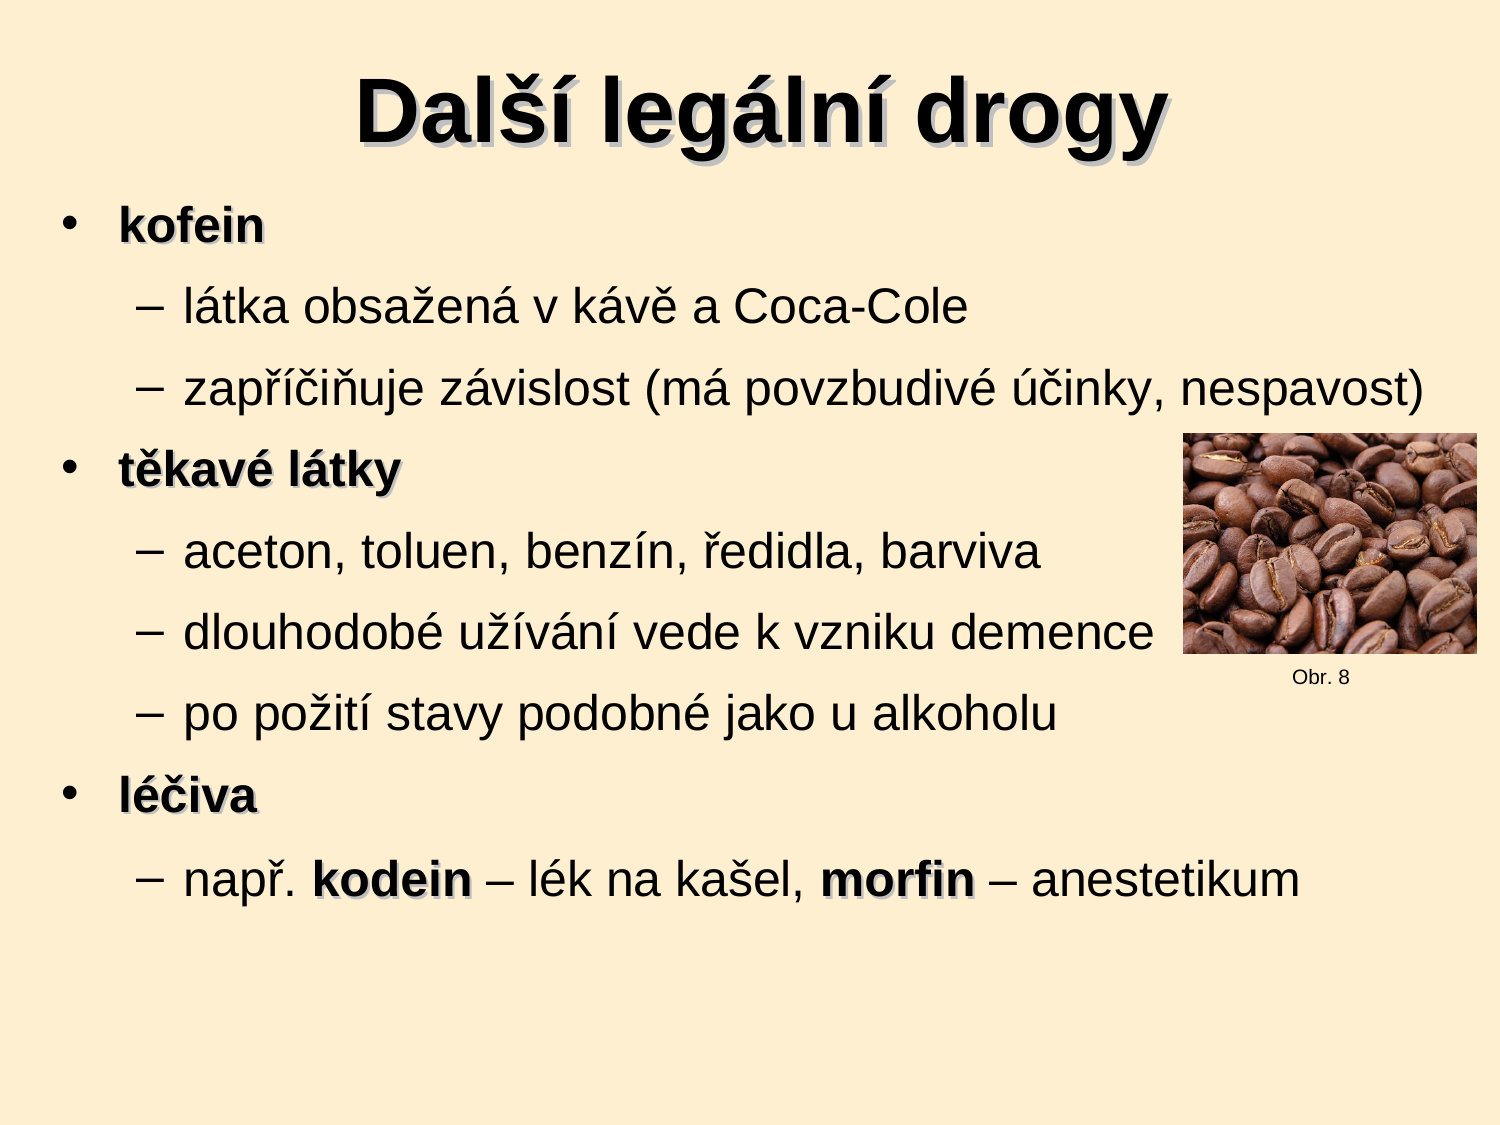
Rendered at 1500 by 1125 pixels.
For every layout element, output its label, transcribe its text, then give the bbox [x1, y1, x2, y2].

text_box Obr. 8 [1277, 656, 1395, 697]
list kofein látka obsažená v kávě a Coca-Cole zapříčiňuje závislost (má povzbudivé účinky, nespavost) těkavé látky aceton, toluen, benzín, ředidla, barviva dlouhodobé užívání vede k vzniku demence po požití stavy podobné jako u alkoholu léčiva např. kodein – lék na kašel, morfin – anestetikum [46, 175, 1465, 938]
title Další legální drogy [125, 37, 1401, 175]
picture [1183, 433, 1477, 654]
